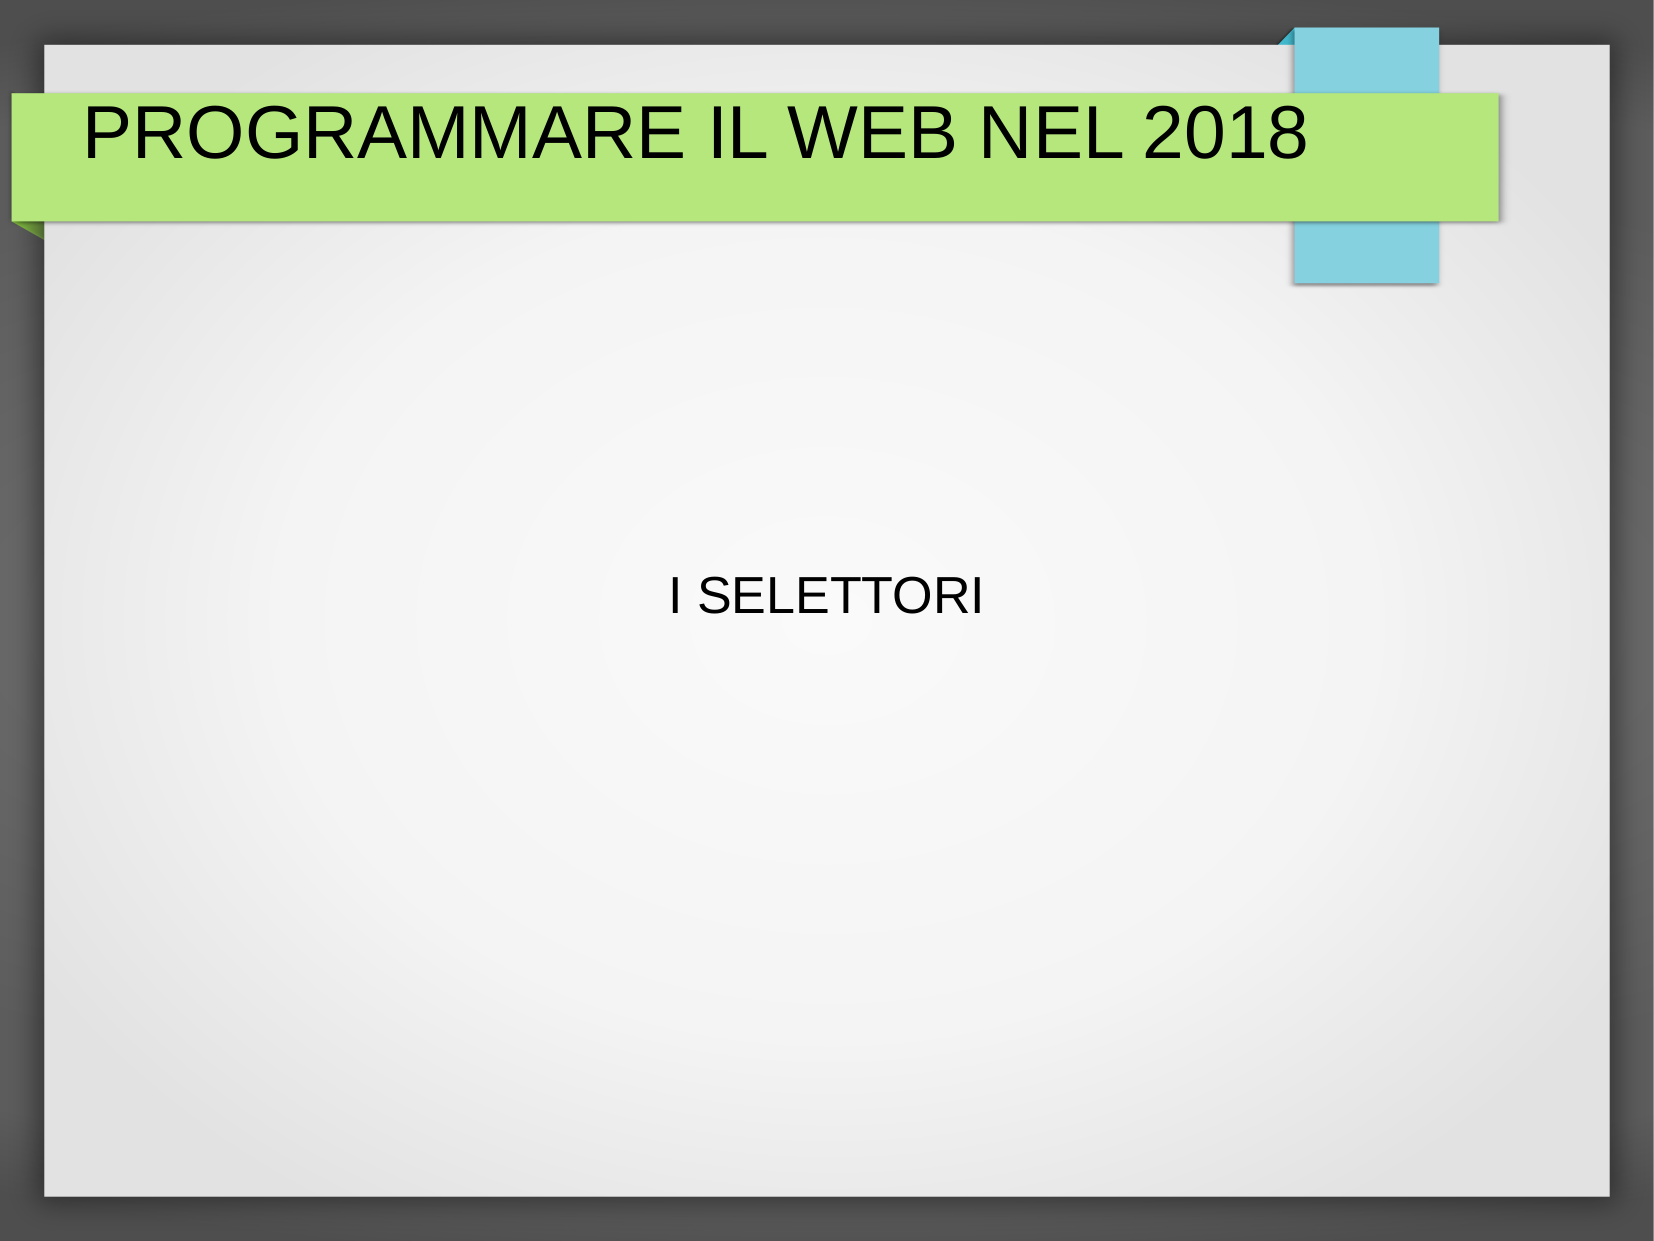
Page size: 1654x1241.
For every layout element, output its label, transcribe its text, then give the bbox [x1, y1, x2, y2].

title PROGRAMMARE IL WEB NEL 2018 [82, 44, 1489, 213]
subtitle I SELETTORI [82, 250, 1571, 1015]
picture [0, 0, 1654, 1241]
